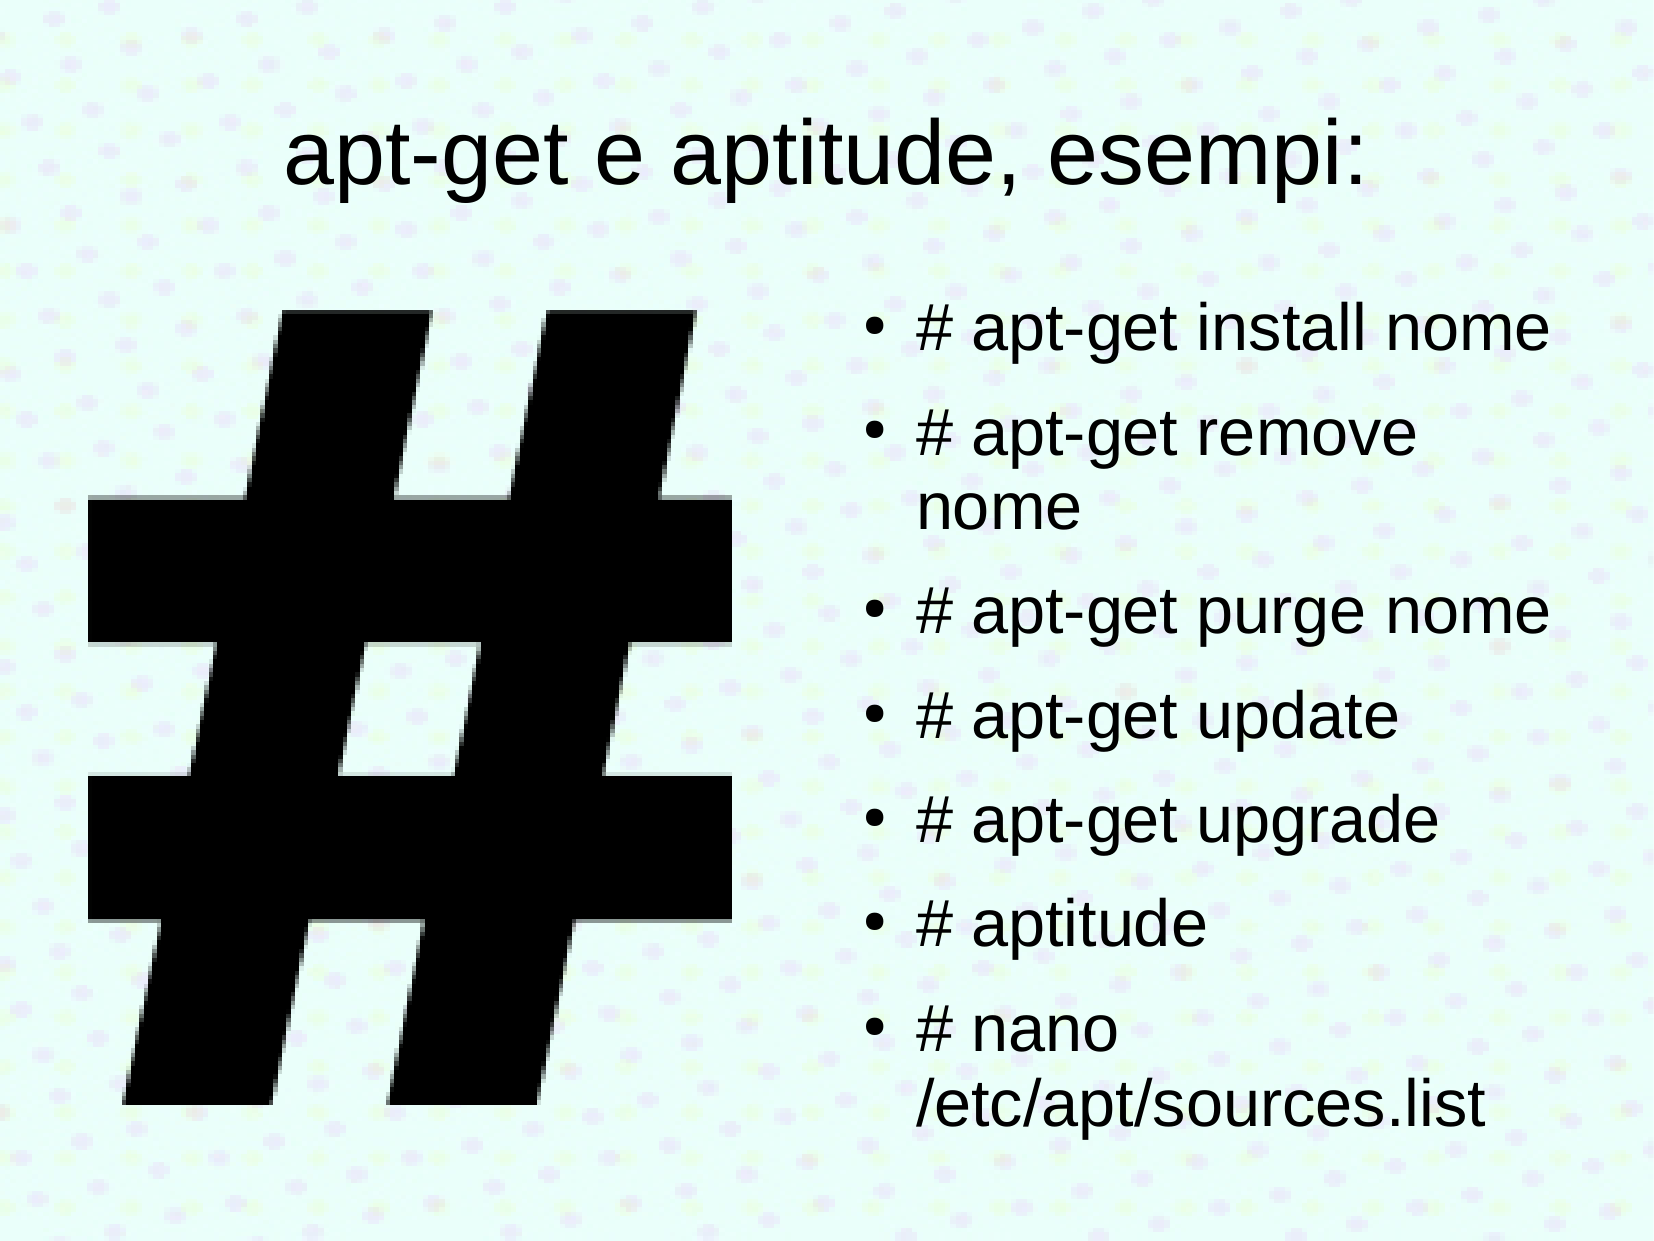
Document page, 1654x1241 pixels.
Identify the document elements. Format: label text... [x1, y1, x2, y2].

list # apt-get install nome # apt-get remove nome # apt-get purge nome # apt-get update # apt-get upgrade # aptitude # nano /etc/apt/sources.list [845, 290, 1572, 1136]
title apt-get e aptitude, esempi: [82, 56, 1571, 250]
picture [0, 0, 1654, 1241]
